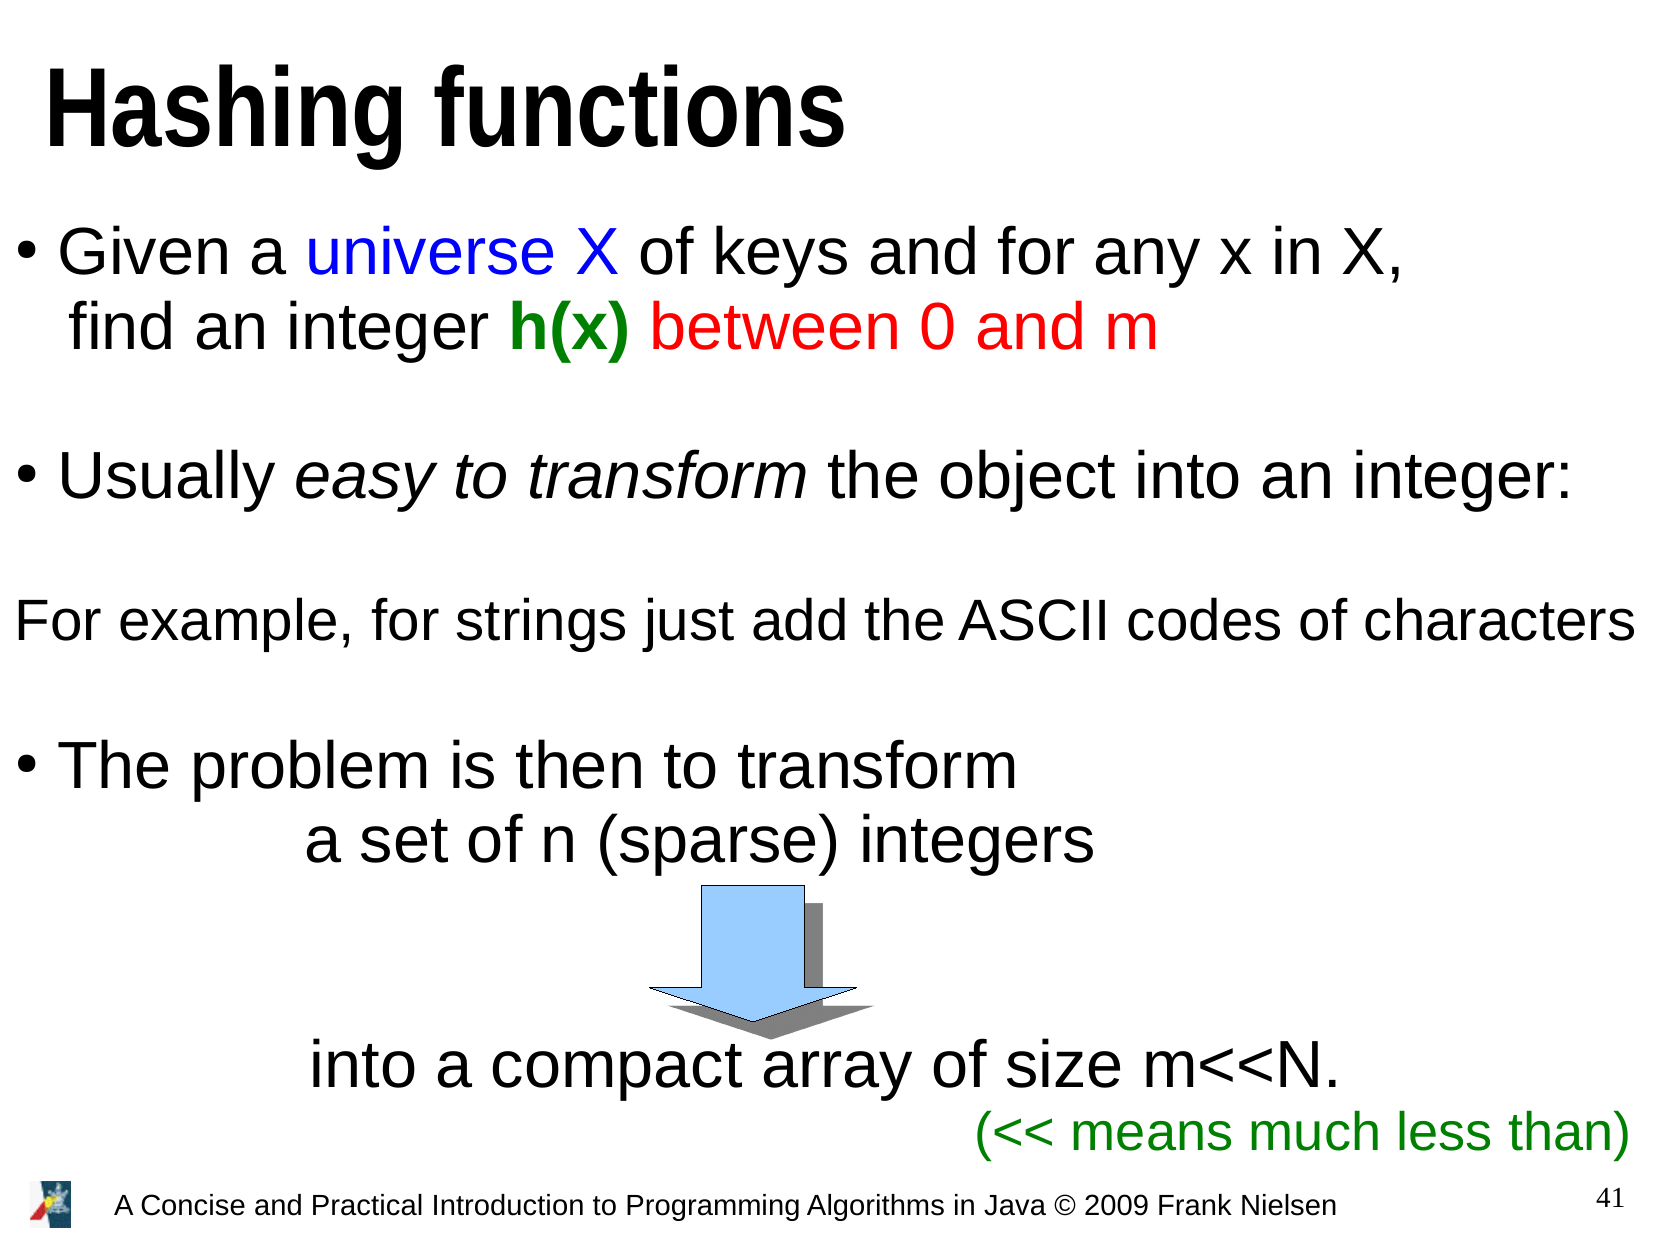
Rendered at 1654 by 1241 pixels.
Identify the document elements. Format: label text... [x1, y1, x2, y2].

text_box [649, 885, 857, 1022]
picture [29, 1181, 71, 1228]
text_box Given a universe X of keys and for any x in X, find an integer h(x) between 0 and m Usually easy to transform the object into an integer: For example, for strings just add the ASCII codes of characters The problem is then to transform a set of n (sparse) integers into a compact array of size m<<N. (<< means much less than) [0, 206, 1654, 1170]
text_box Hashing functions [29, 33, 864, 178]
